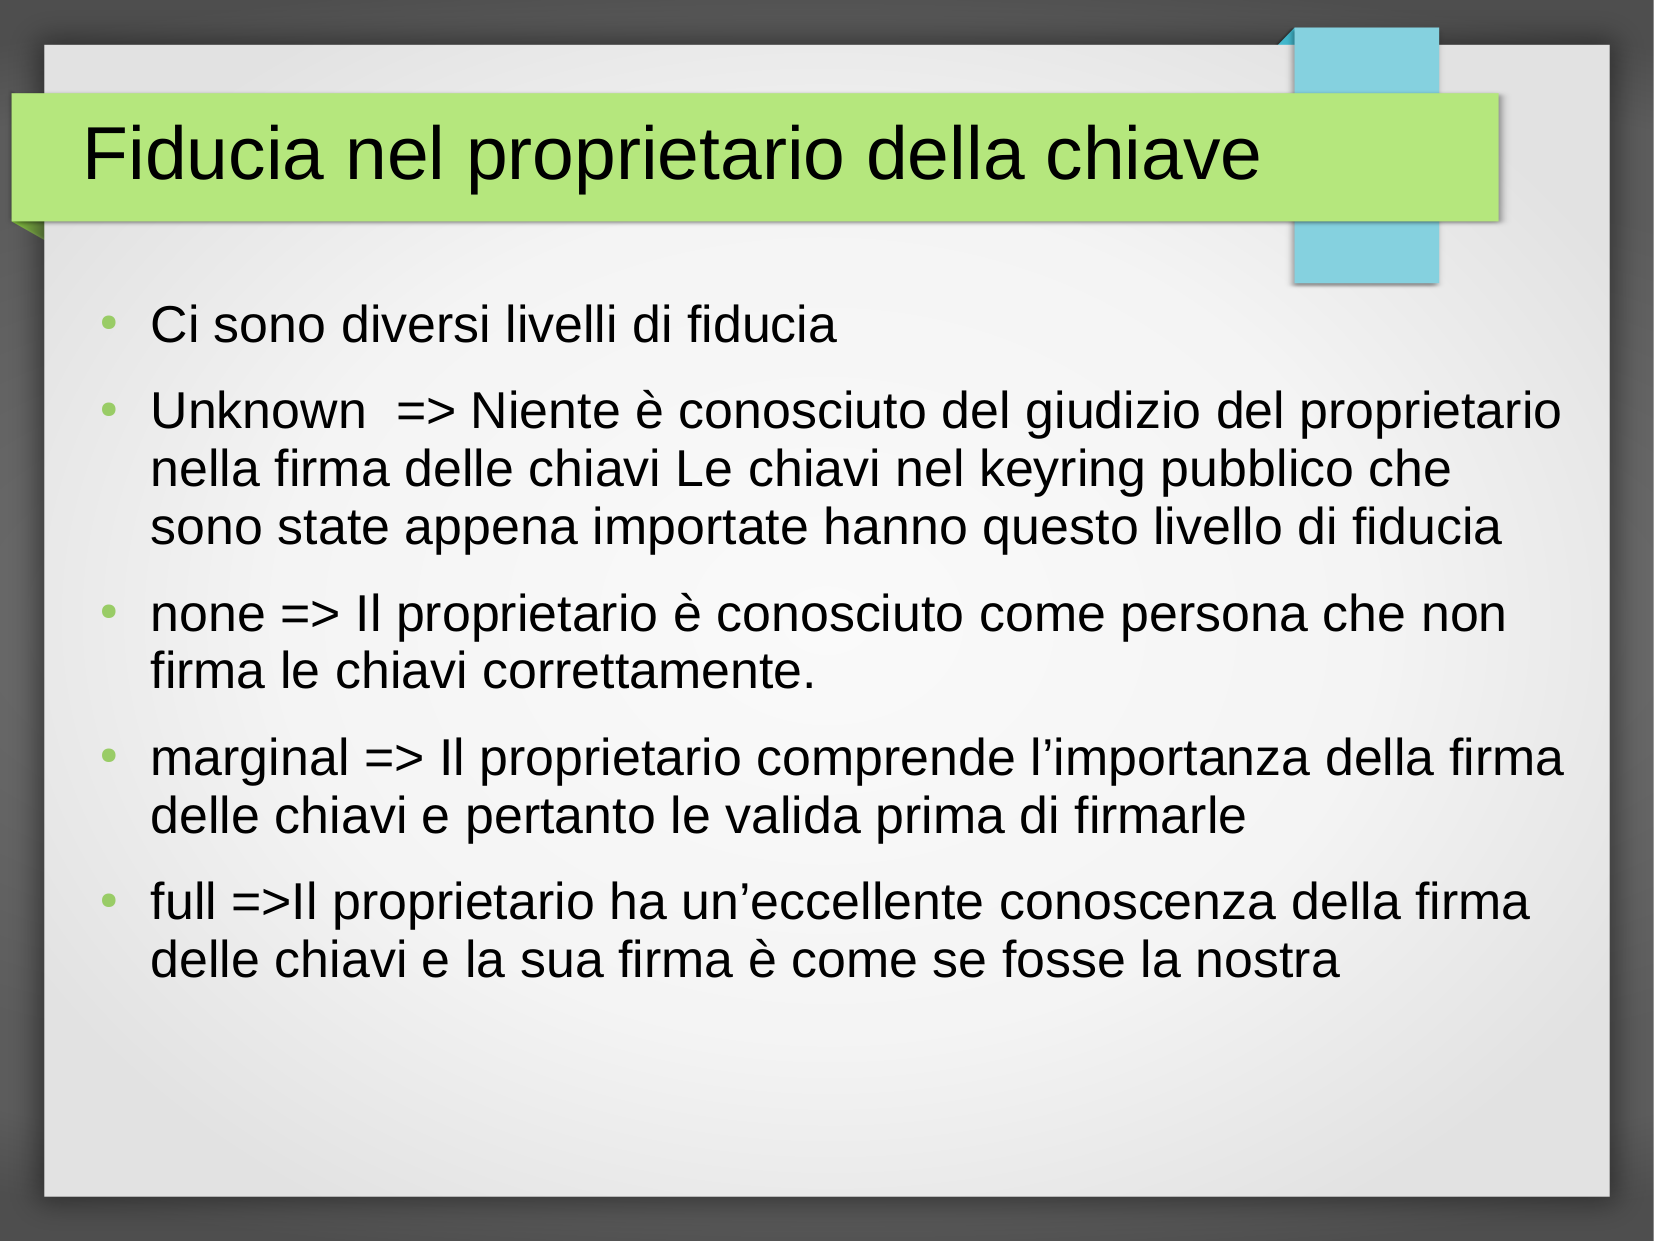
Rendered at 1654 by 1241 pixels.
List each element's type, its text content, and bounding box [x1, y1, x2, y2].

picture [0, 0, 1654, 1241]
list Ci sono diversi livelli di fiducia Unknown => Niente è conosciuto del giudizio del proprietario nella firma delle chiavi Le chiavi nel keyring pubblico che sono state appena importate hanno questo livello di fiducia none => Il proprietario è conosciuto come persona che non firma le chiavi correttamente. marginal => Il proprietario comprende l’importanza della firma delle chiavi e pertanto le valida prima di firmarle full =>Il proprietario ha un’eccellente conoscenza della firma delle chiavi e la sua firma è come se fosse la nostra [82, 295, 1571, 1015]
title Fiducia nel proprietario della chiave [82, 94, 1264, 213]
